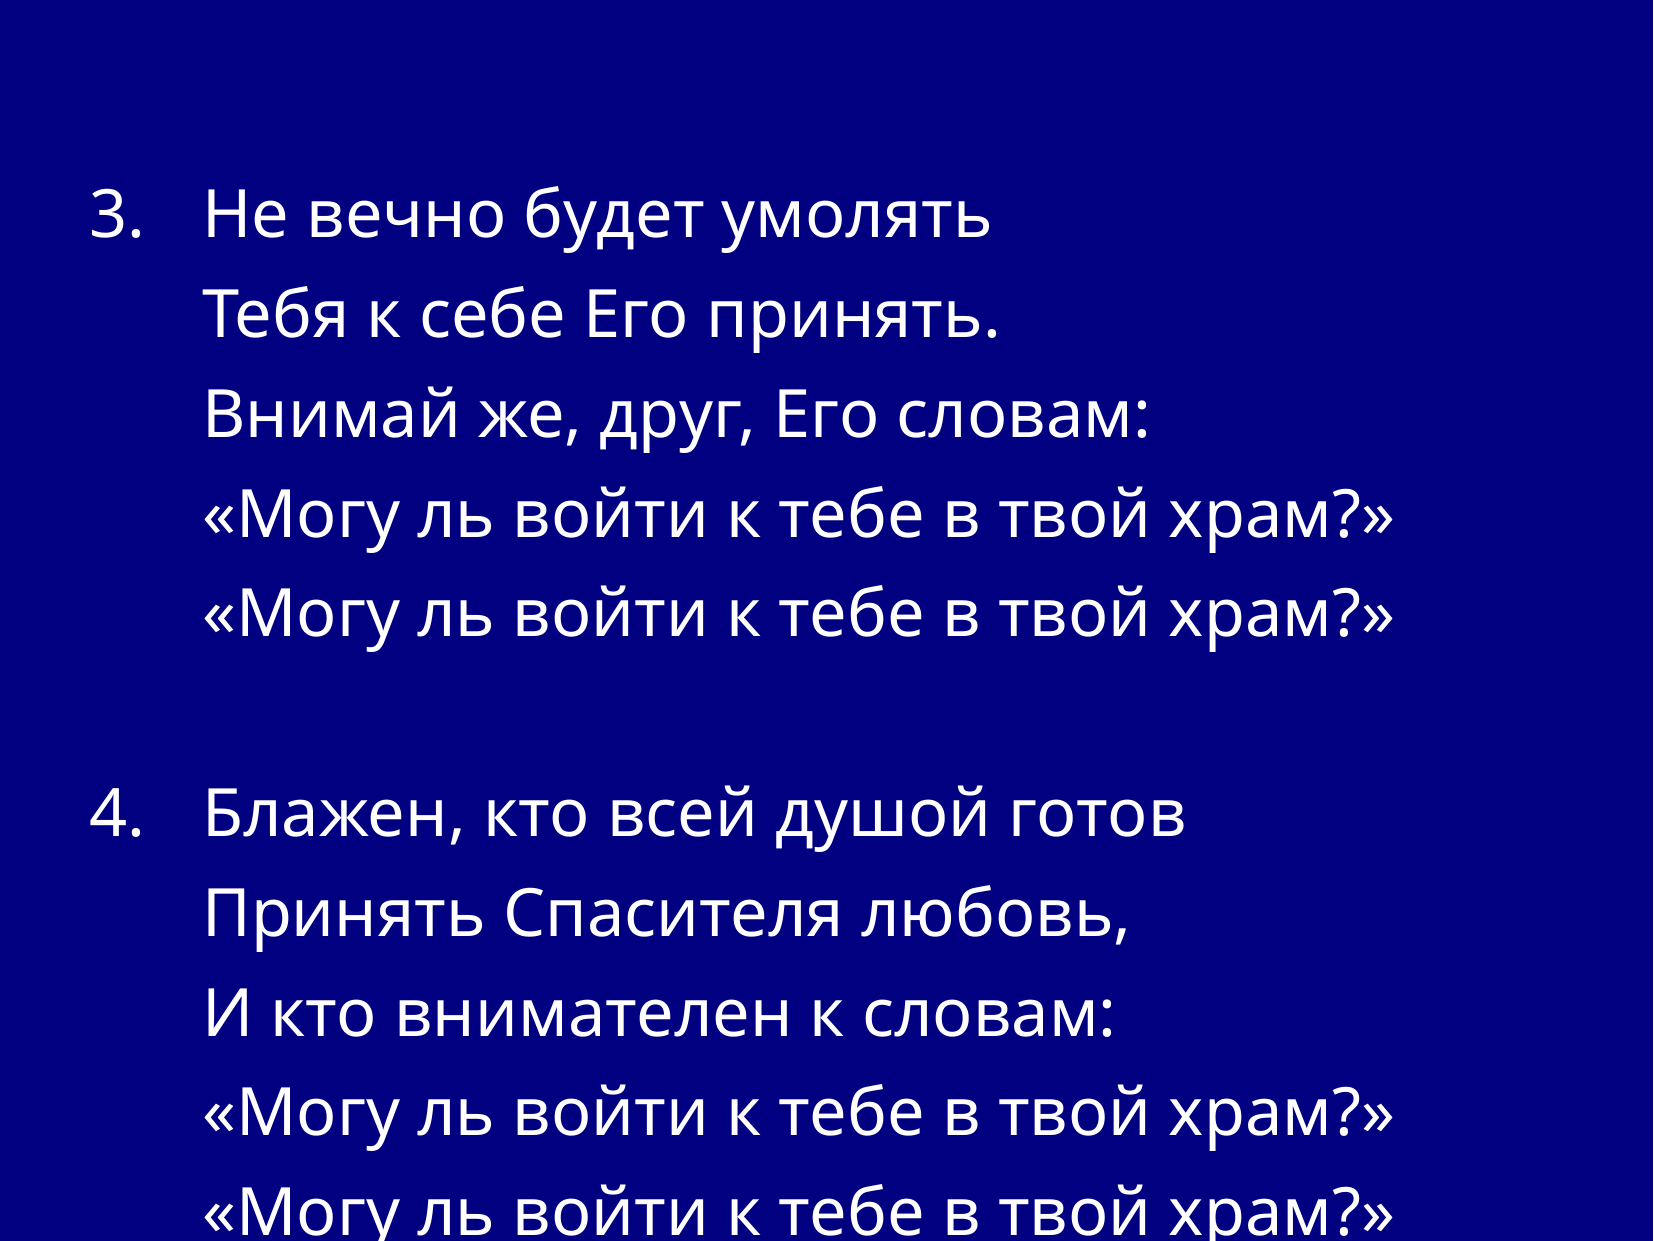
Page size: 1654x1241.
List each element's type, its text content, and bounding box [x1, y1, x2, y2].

text_box 3. Не вечно будет умолять Тебя к себе Его принять. Внимай же, друг, Его словам: «Могу ль войти к тебе в твой храм?» «Могу ль войти к тебе в твой храм?» 4. Блажен, кто всей душой готов Принять Спасителя любовь, И кто внимателен к словам: «Могу ль войти к тебе в твой храм?» «Могу ль войти к тебе в твой храм?» [75, 150, 1576, 1163]
